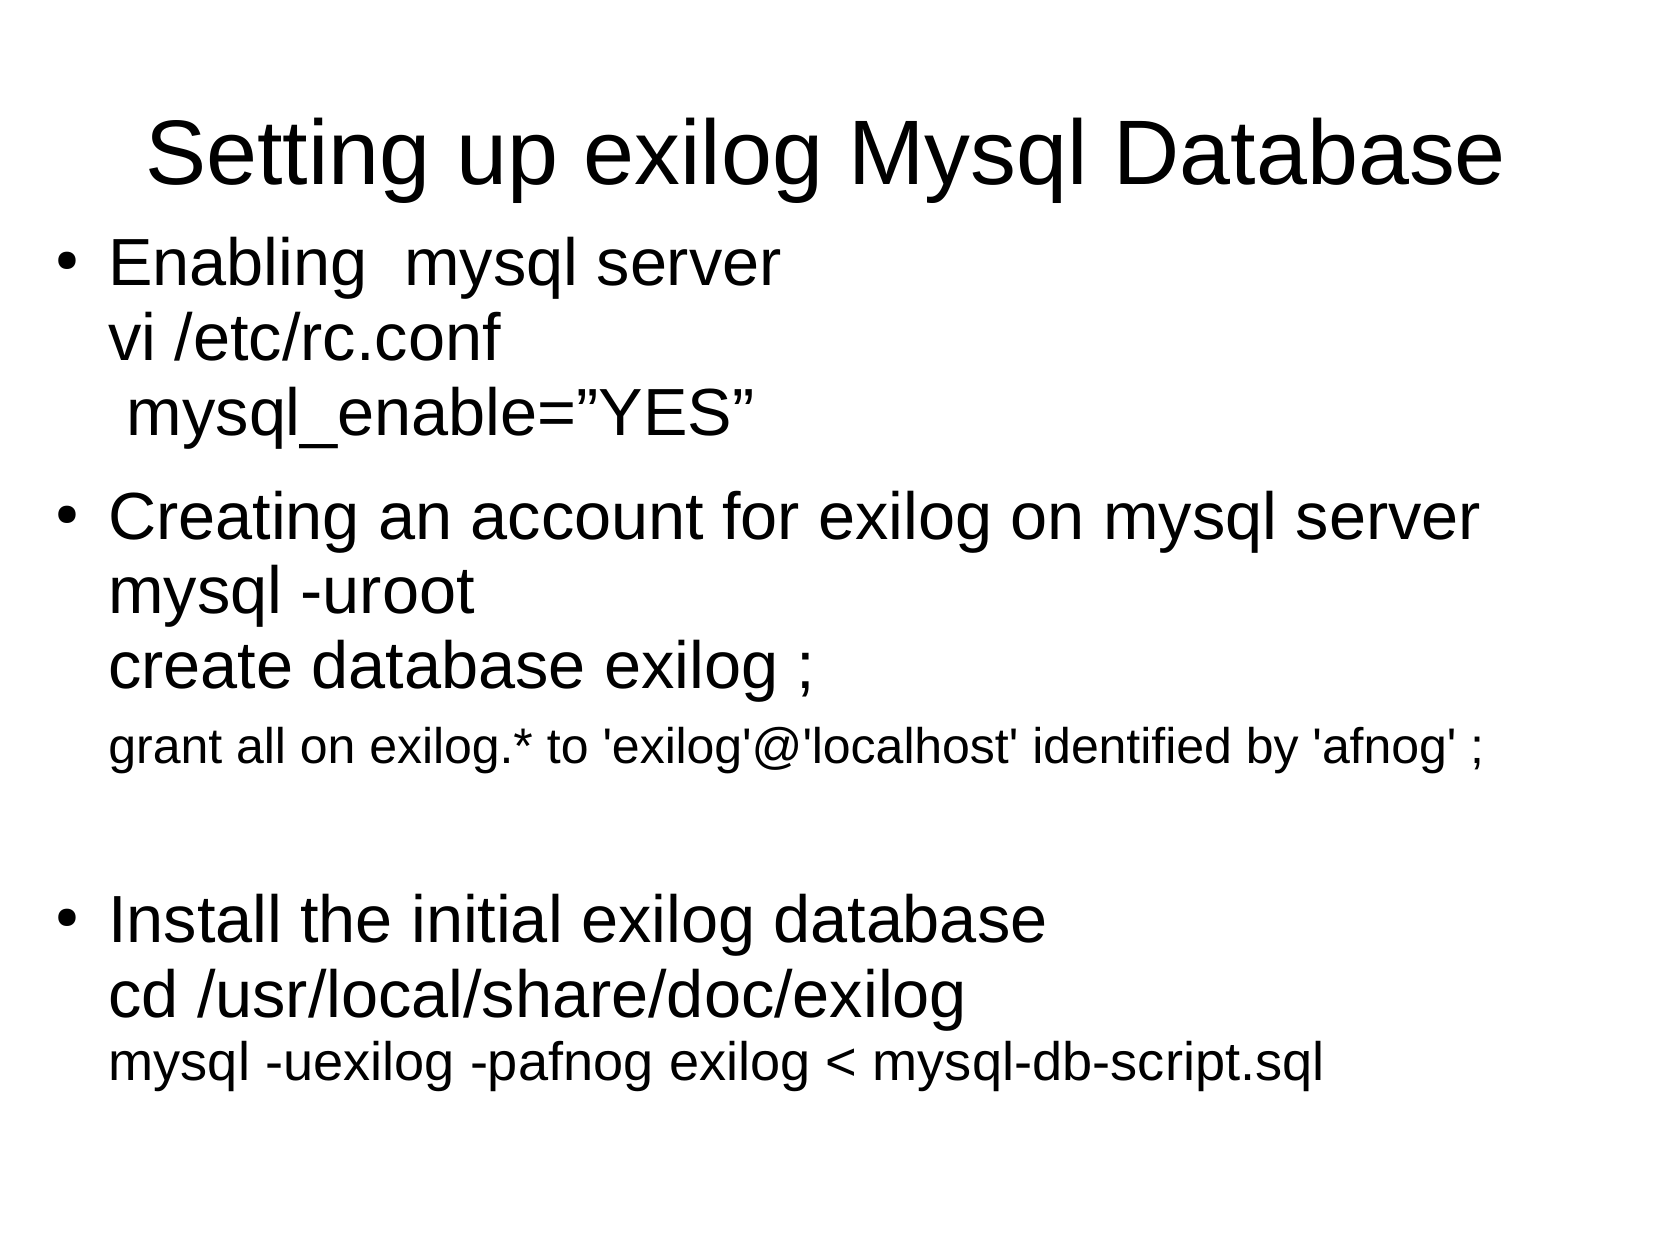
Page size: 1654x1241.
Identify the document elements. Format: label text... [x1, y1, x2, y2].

title Setting up exilog Mysql Database [82, 56, 1571, 225]
list Enabling mysql server vi /etc/rc.conf mysql_enable=”YES” Creating an account for exilog on mysql server mysql -uroot create database exilog ; grant all on exilog.* to 'exilog'@'localhost' identified by 'afnog' ; Install the initial exilog database cd /usr/local/share/doc/exilog mysql -uexilog -pafnog exilog < mysql-db-script.sql [37, 225, 1576, 1201]
